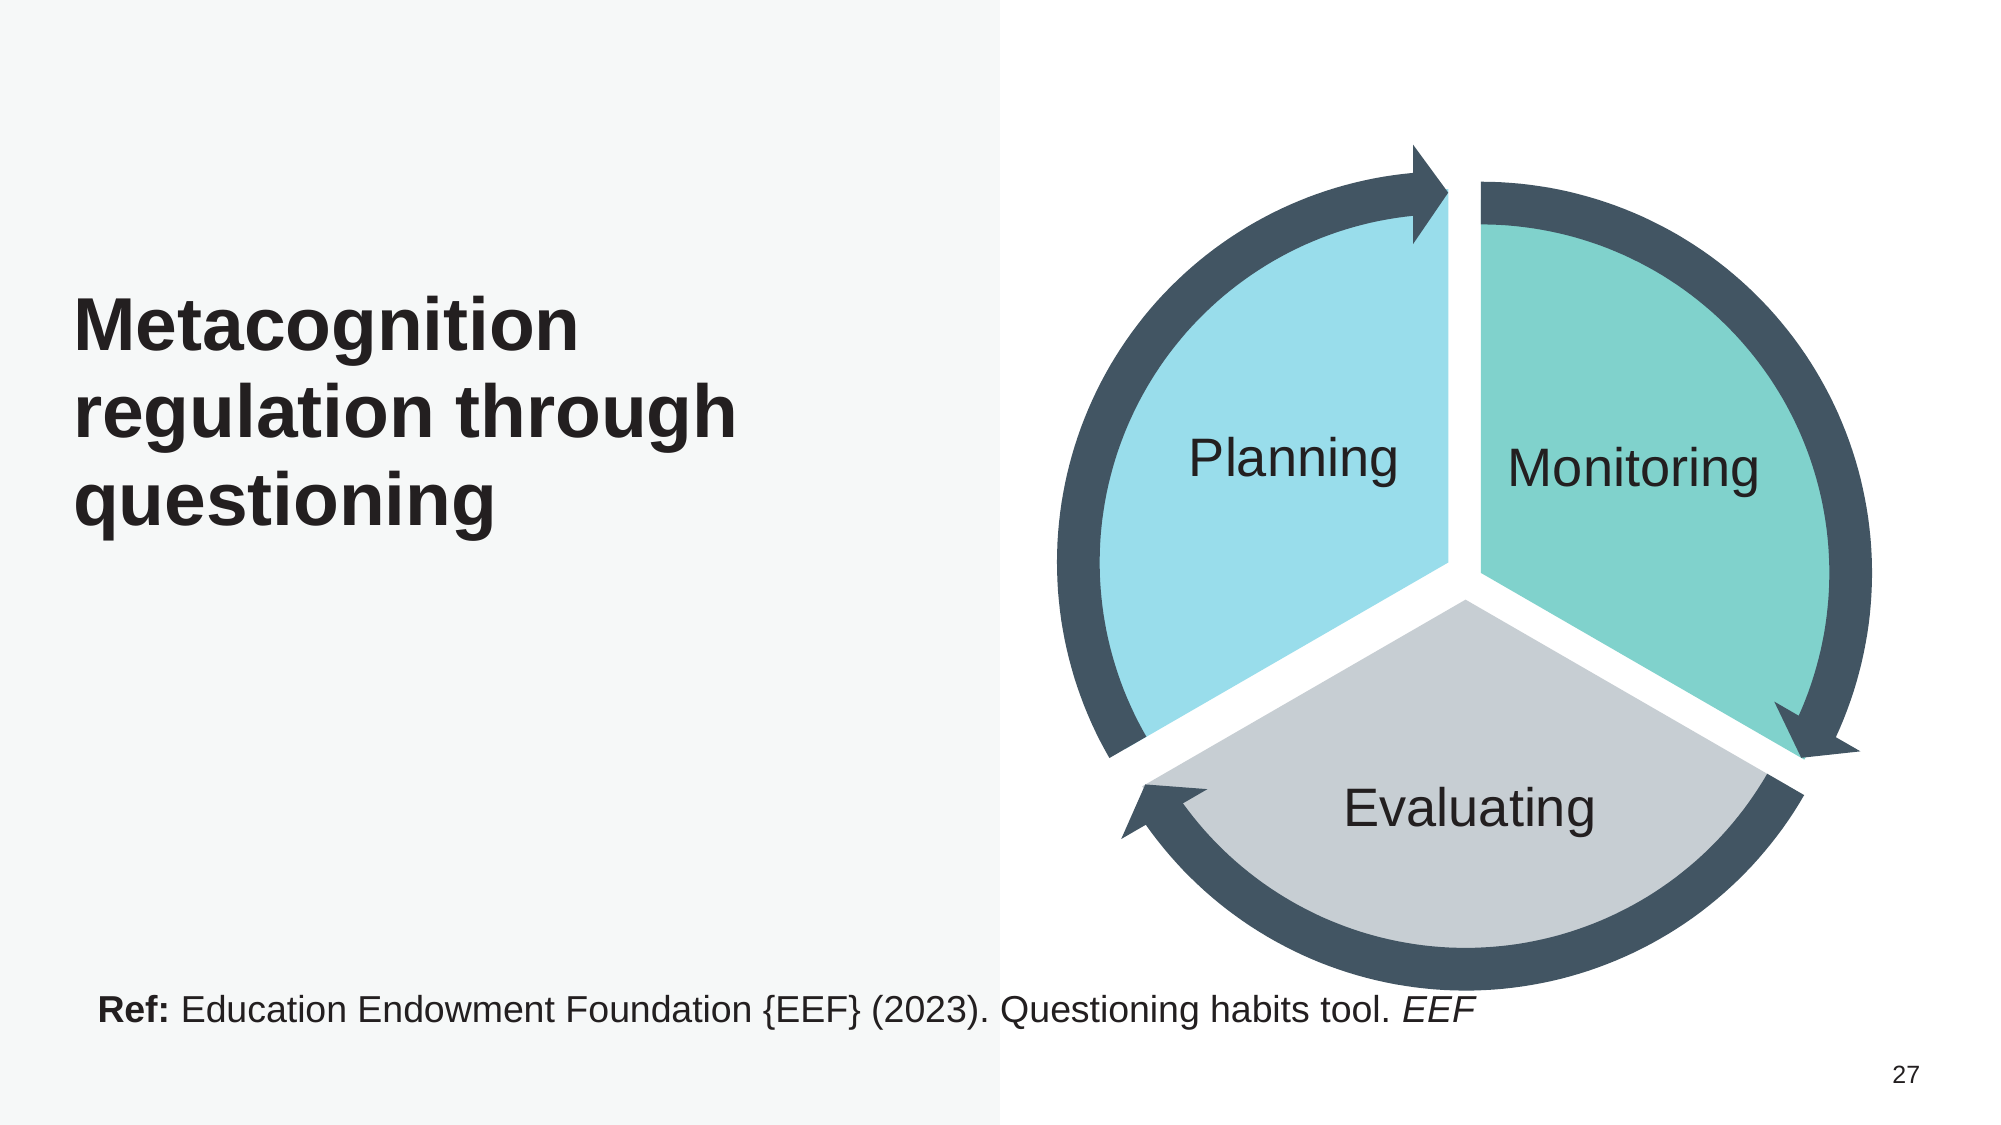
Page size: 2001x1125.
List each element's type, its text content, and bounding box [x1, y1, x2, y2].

text_box [1056, 144, 1449, 759]
text_box Monitoring [1480, 225, 1829, 758]
text_box Planning [1100, 193, 1449, 738]
text_box Ref: Education Endowment Foundation {EEF} (2023). Questioning habits tool. EEF [82, 977, 1791, 1038]
text_box Evaluating [1146, 599, 1767, 947]
title Metacognition regulation through questioning [58, 270, 864, 784]
text_box [1480, 181, 1873, 758]
text_box [1121, 773, 1805, 977]
